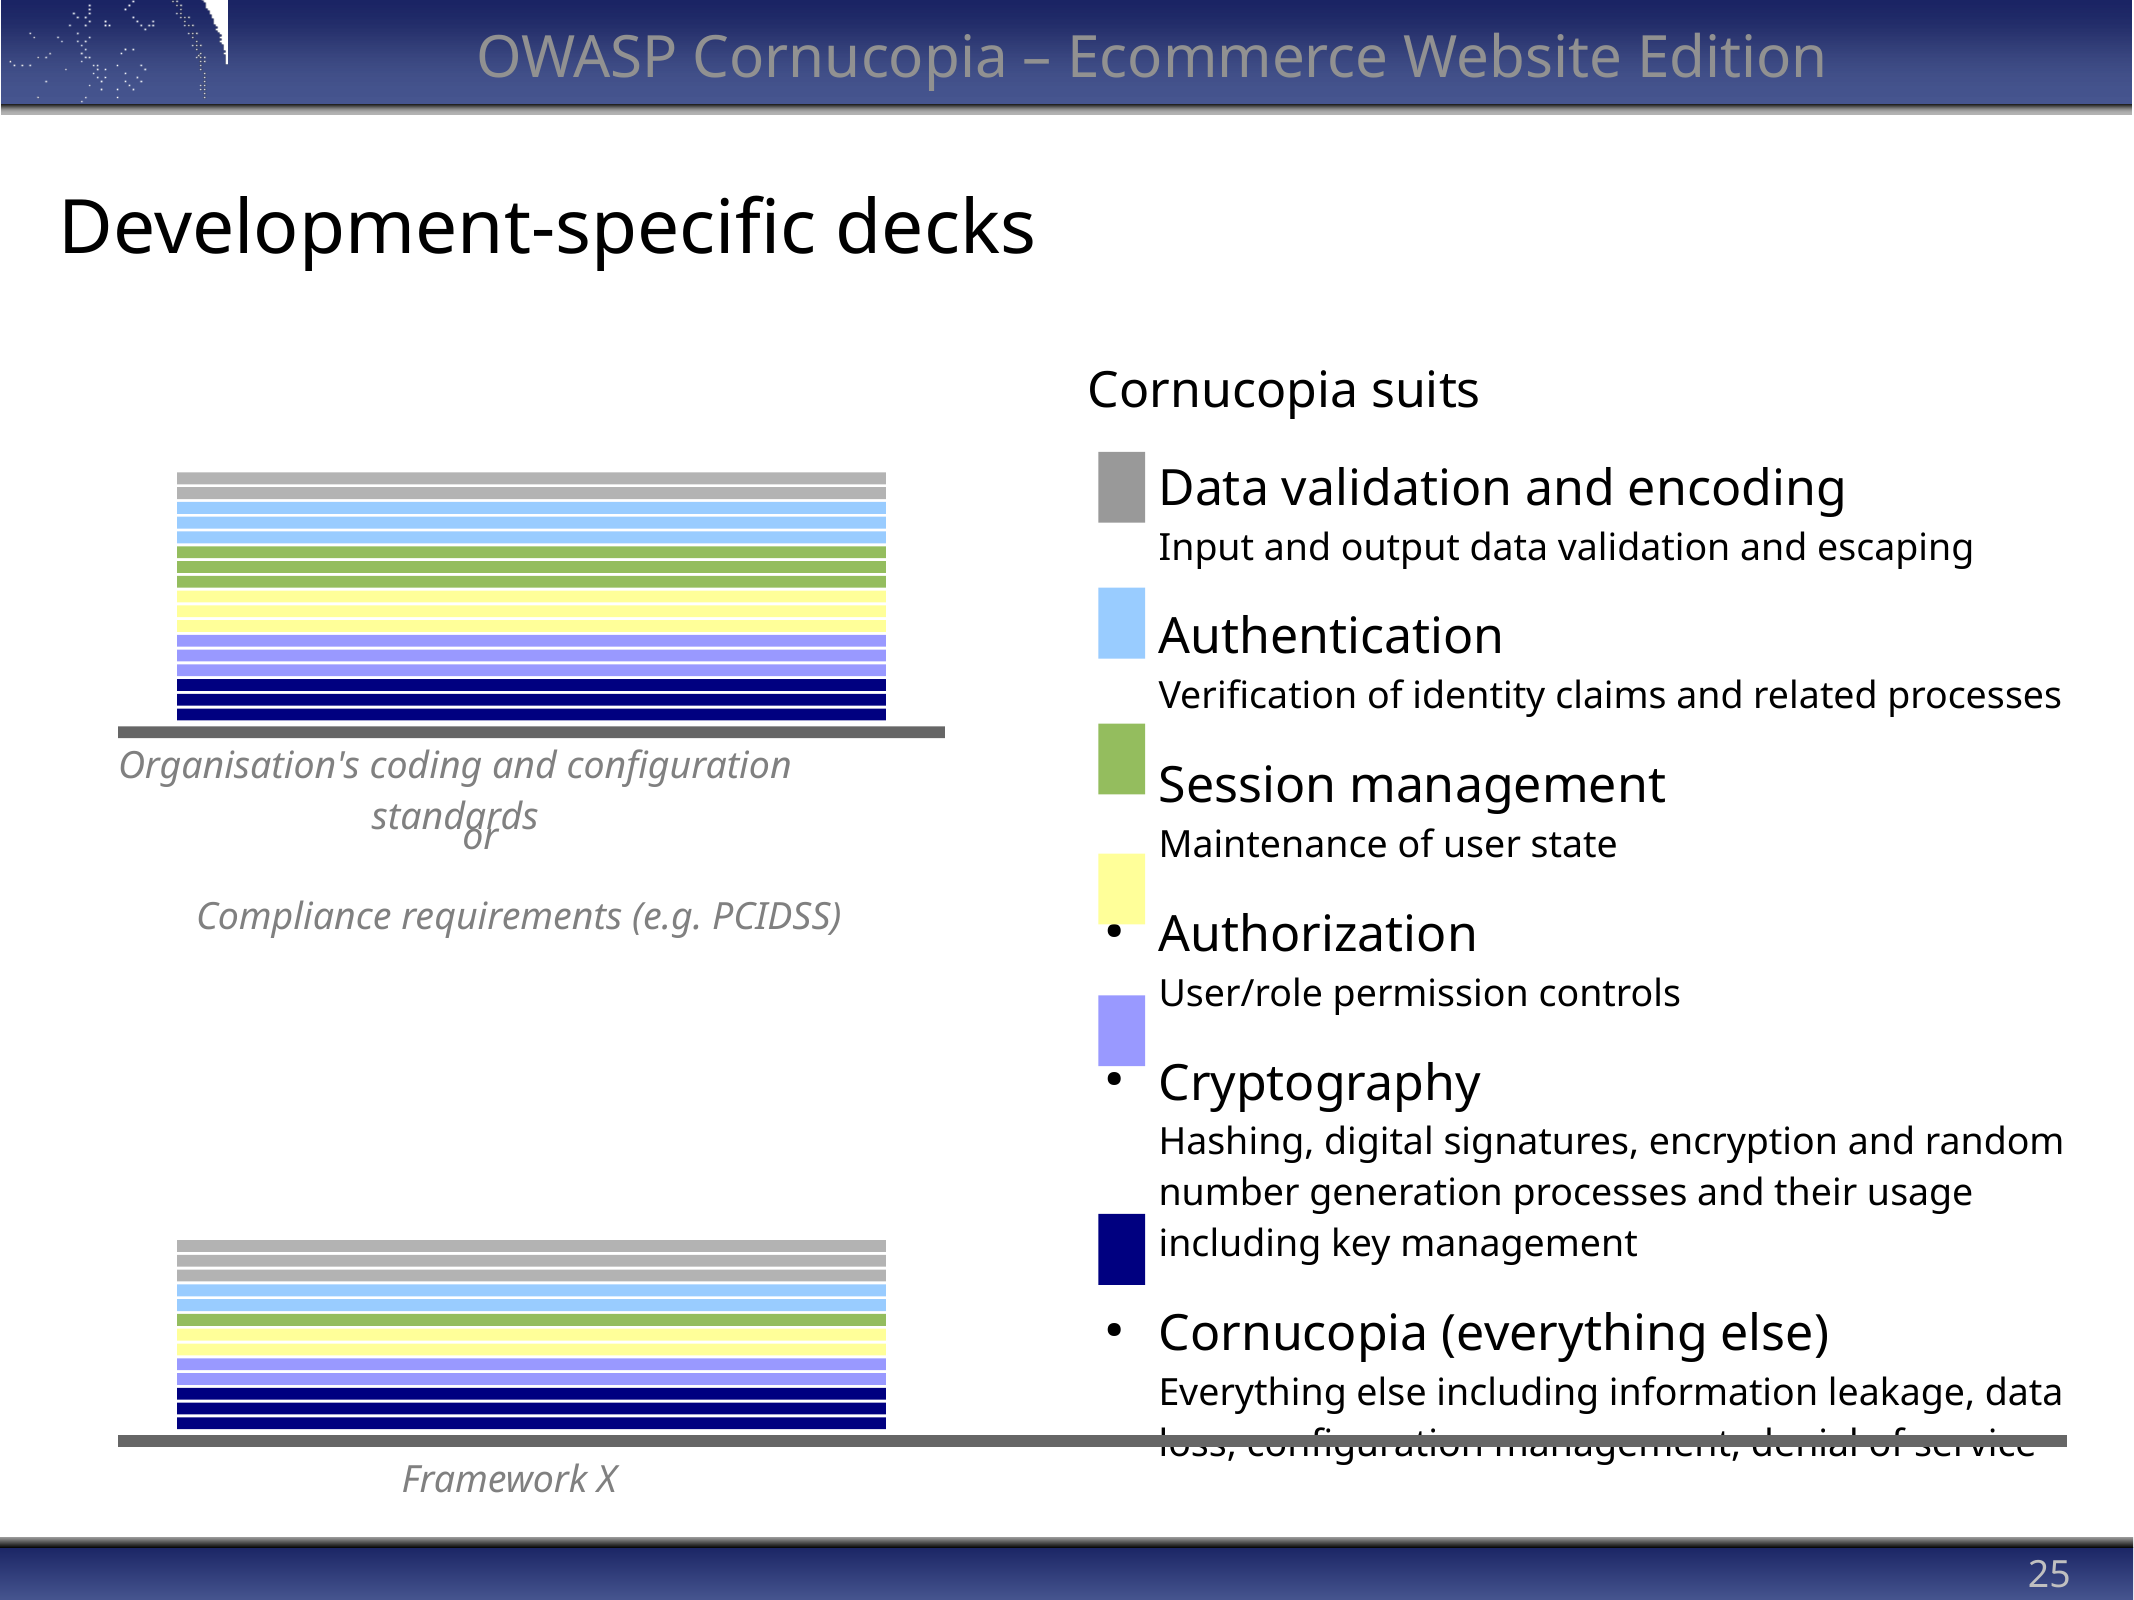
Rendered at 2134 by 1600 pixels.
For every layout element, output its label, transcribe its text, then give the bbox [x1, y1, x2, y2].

list [177, 1387, 886, 1400]
list [177, 1417, 886, 1430]
list [1098, 451, 1146, 523]
list [1098, 587, 1146, 659]
list [1098, 723, 1146, 795]
list [177, 516, 886, 529]
list [1098, 995, 1146, 1067]
list Organisation's coding and configuration standards [118, 739, 945, 798]
list [177, 1402, 886, 1415]
list [177, 649, 886, 662]
list [177, 561, 886, 573]
list [177, 1313, 886, 1326]
list [177, 546, 886, 559]
list [177, 575, 886, 588]
list [177, 634, 886, 647]
list [177, 590, 886, 603]
list [177, 693, 886, 706]
list [118, 1435, 2067, 1447]
list [177, 1328, 886, 1341]
list [177, 1269, 886, 1282]
list [177, 1240, 886, 1252]
list [177, 708, 886, 721]
list [118, 726, 945, 739]
list [1098, 1213, 1146, 1285]
title Development-specific decks [58, 124, 2126, 325]
list [1098, 853, 1146, 925]
list [177, 1254, 886, 1267]
list [177, 472, 886, 485]
list [177, 1358, 886, 1371]
list [177, 679, 886, 691]
list Framework X [401, 1452, 638, 1506]
list [177, 501, 886, 514]
list or Compliance requirements (e.g. PCIDSS) [118, 809, 945, 993]
list [177, 664, 886, 677]
list [177, 620, 886, 632]
list Cornucopia suits Data validation and encoding Input and output data validation and escaping Authentication Verification of identity claims and related processes Session management Maintenance of user state Authorization User/role permission controls Cryptography Hashing, digital signatures, encryption and random number generation processes and their usage including key management Cornucopia (everything else) Everything else including information leakage, data loss, configuration management, denial of service [1087, 354, 2068, 1536]
list [177, 1284, 886, 1297]
list [177, 605, 886, 618]
list [177, 487, 886, 500]
list [177, 1373, 886, 1385]
list [177, 531, 886, 544]
list [177, 1343, 886, 1356]
list [177, 1299, 886, 1312]
